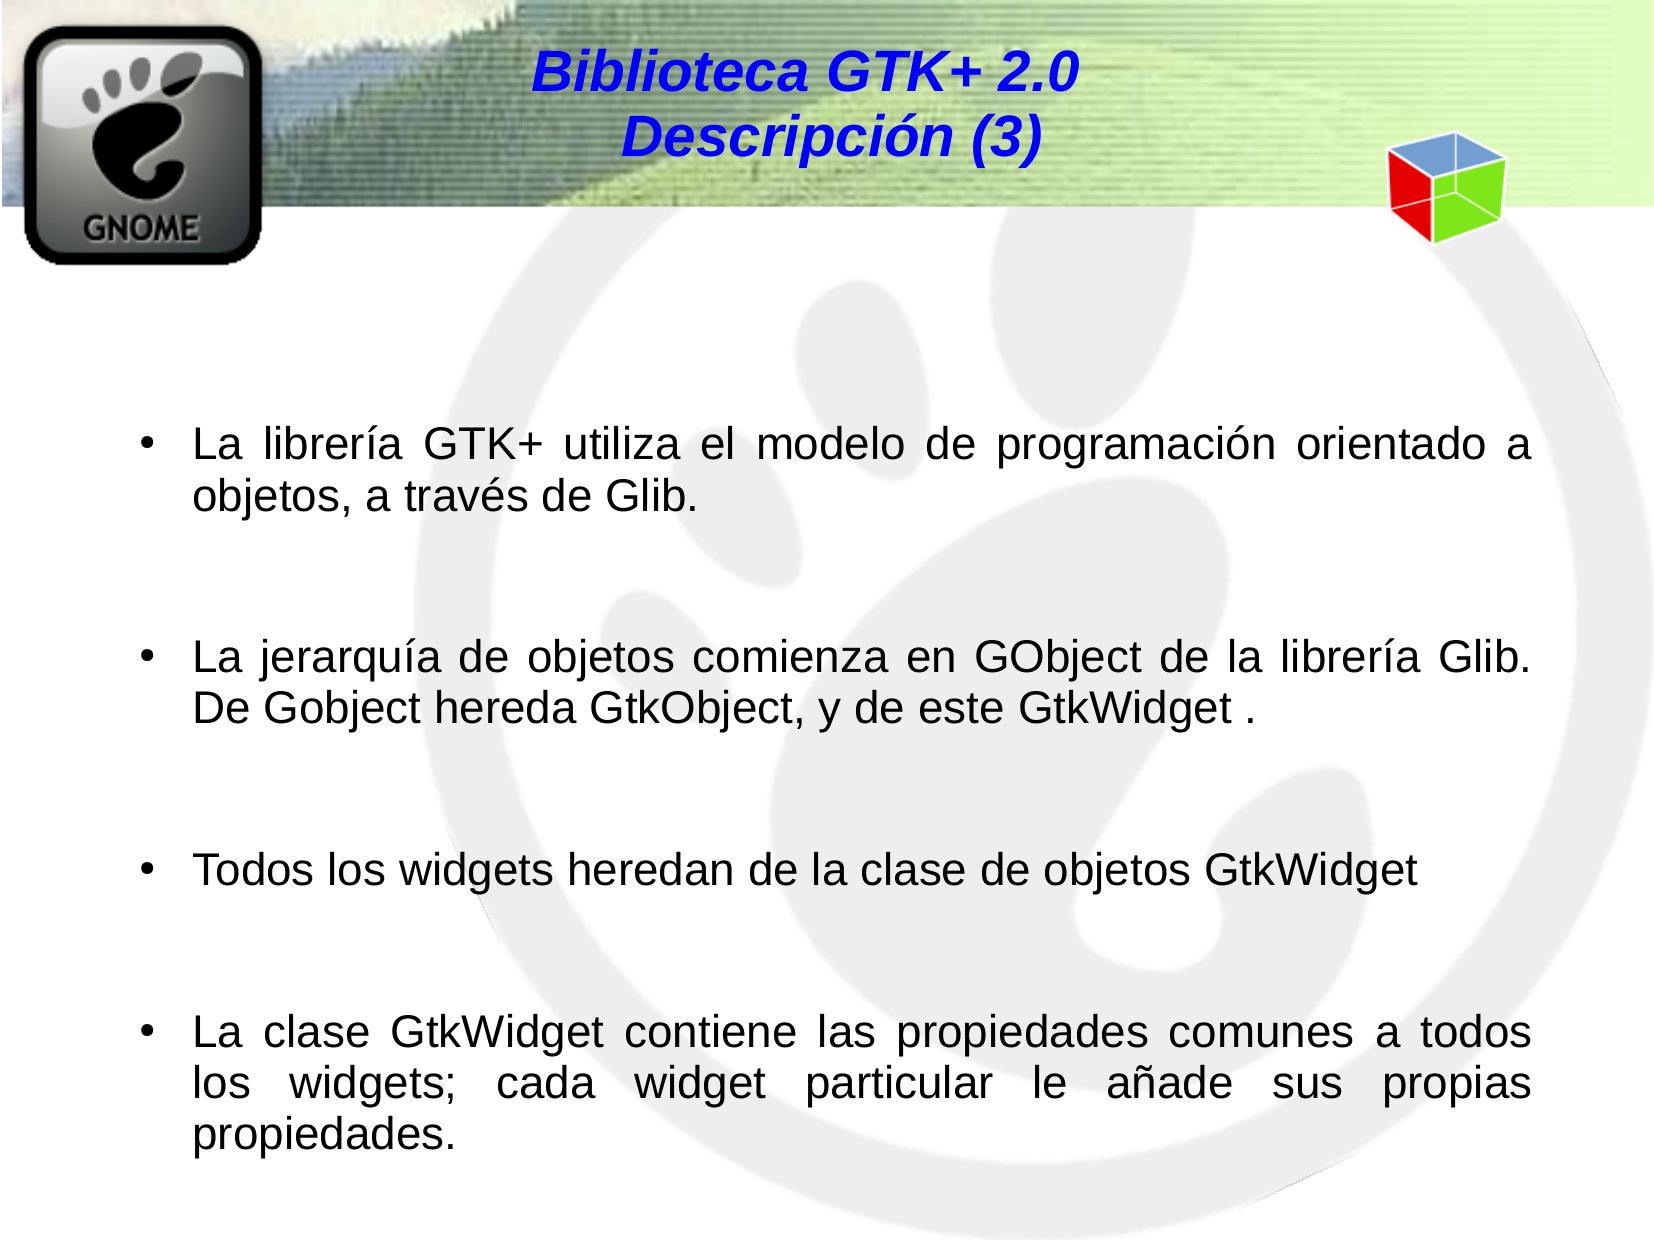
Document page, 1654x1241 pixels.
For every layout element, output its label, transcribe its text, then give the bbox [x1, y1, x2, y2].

list La librería GTK+ utiliza el modelo de programación orientado a objetos, a través de Glib. La jerarquía de objetos comienza en GObject de la librería Glib. De Gobject hereda GtkObject, y de este GtkWidget . Todos los widgets heredan de la clase de objetos GtkWidget La clase GtkWidget contiene las propiedades comunes a todos los widgets; cada widget particular le añade sus propias propiedades. [121, 337, 1534, 1241]
title Biblioteca GTK+ 2.0 Descripción (3) [236, 0, 1359, 208]
picture [2, 0, 1654, 1240]
